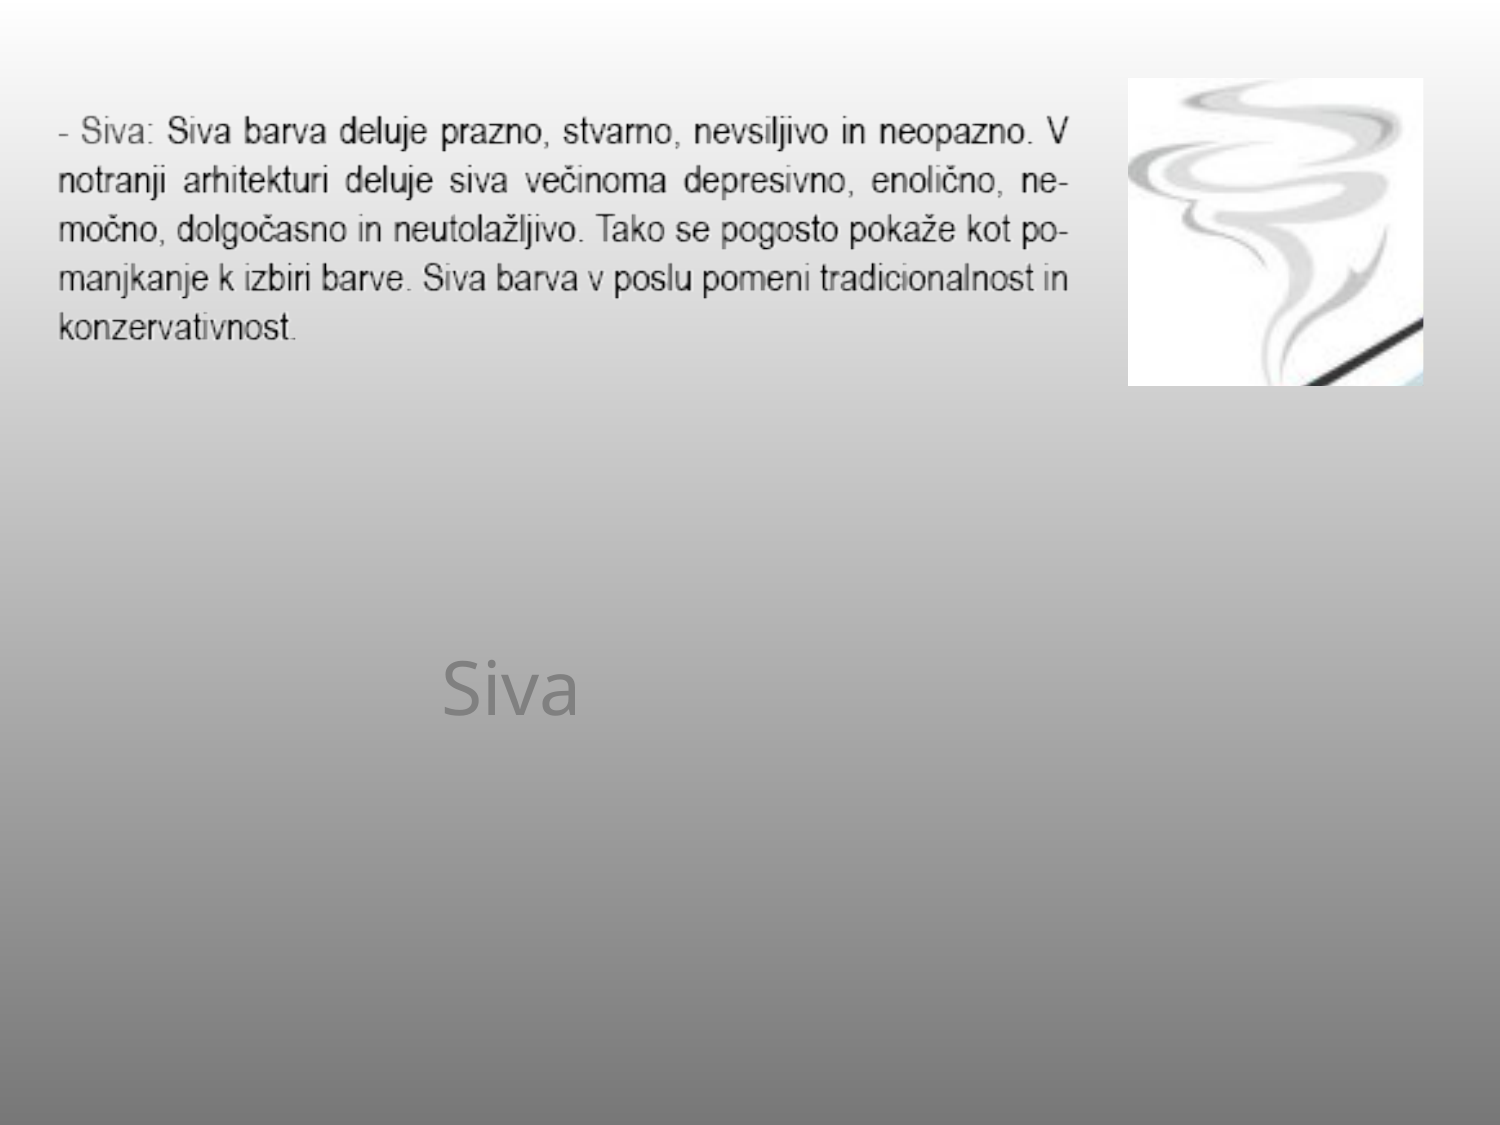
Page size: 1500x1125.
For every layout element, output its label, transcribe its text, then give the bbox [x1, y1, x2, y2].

picture [41, 101, 1075, 356]
picture [1128, 78, 1424, 386]
text_box Siva [230, 633, 793, 893]
